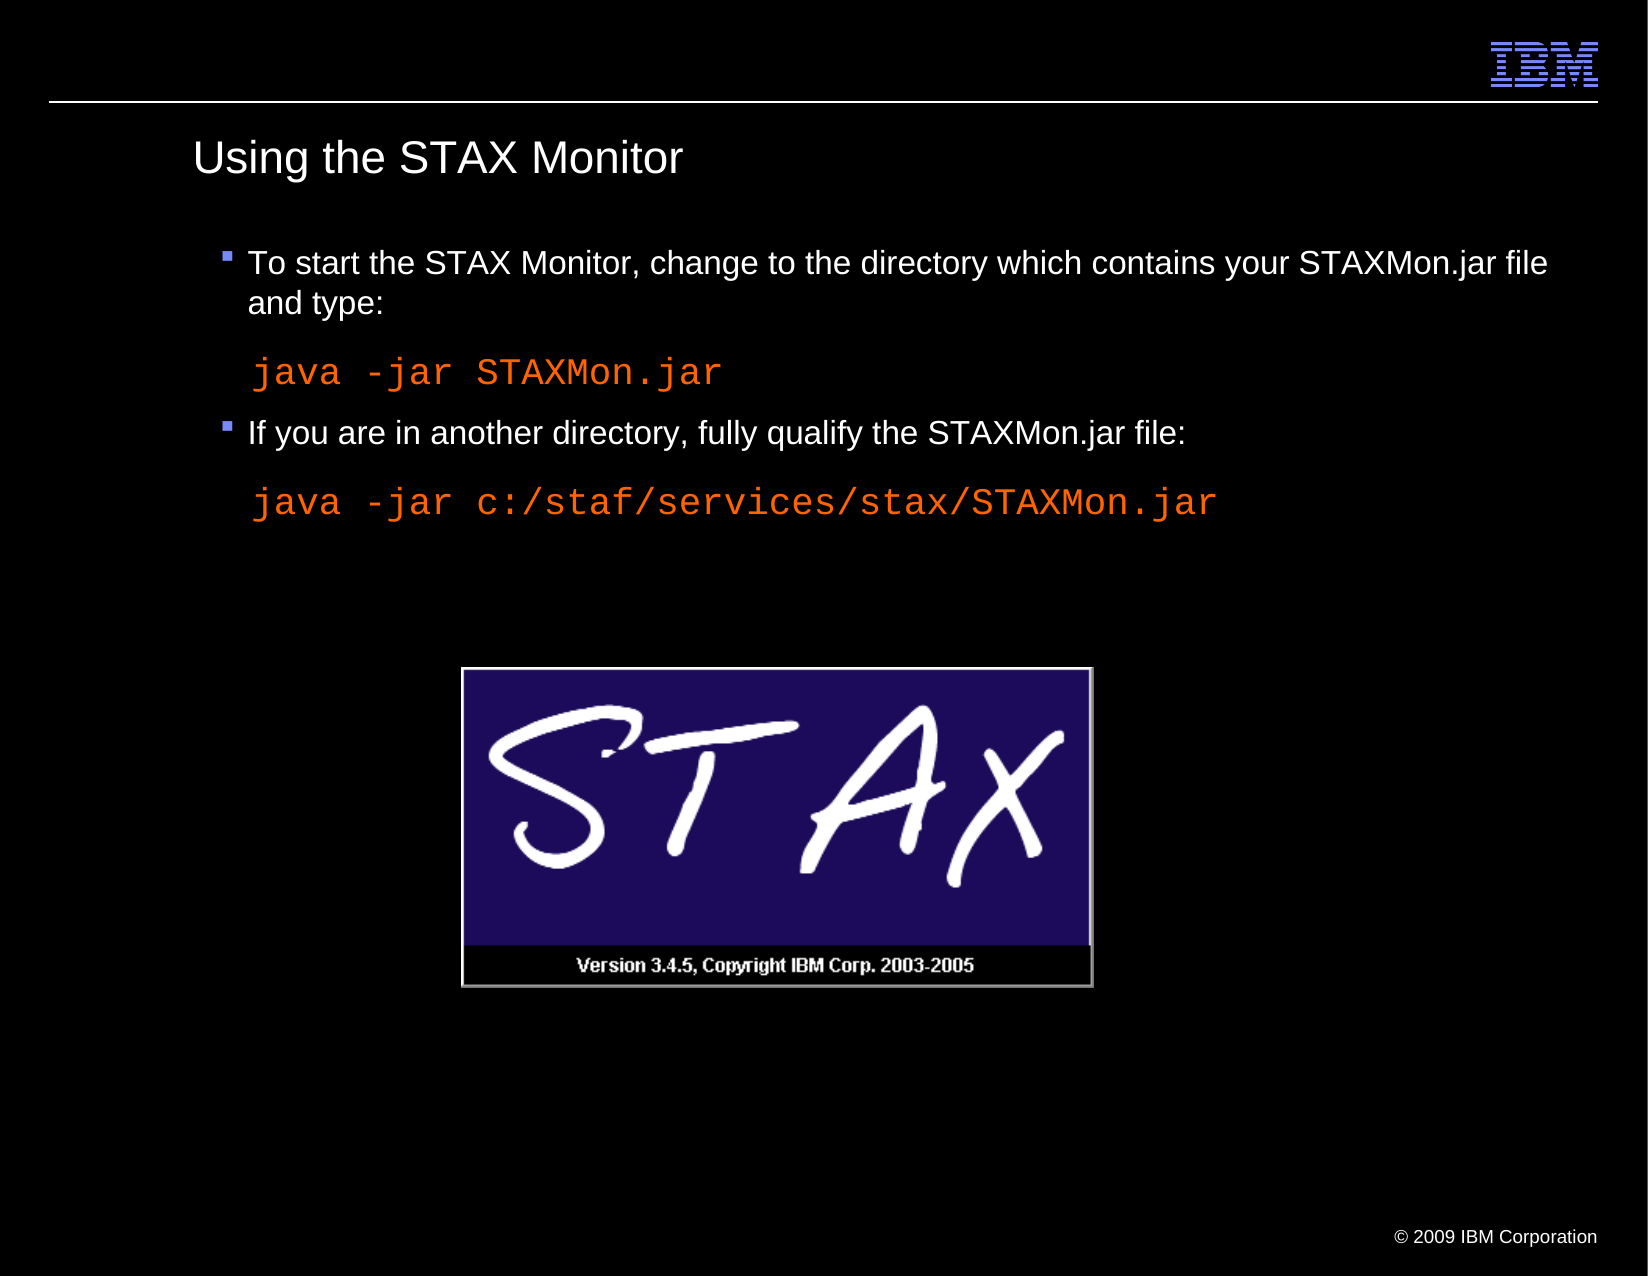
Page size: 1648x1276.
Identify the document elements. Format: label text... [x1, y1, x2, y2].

picture [461, 667, 1094, 988]
title Using the STAX Monitor [175, 125, 1648, 219]
picture [1491, 42, 1598, 87]
text_box To start the STAX Monitor, change to the directory which contains your STAXMon.jar file and type: java -jar STAXMon.jar If you are in another directory, fully qualify the STAXMon.jar file: java -jar c:/staf/services/stax/STAXMon.jar [219, 240, 1570, 524]
